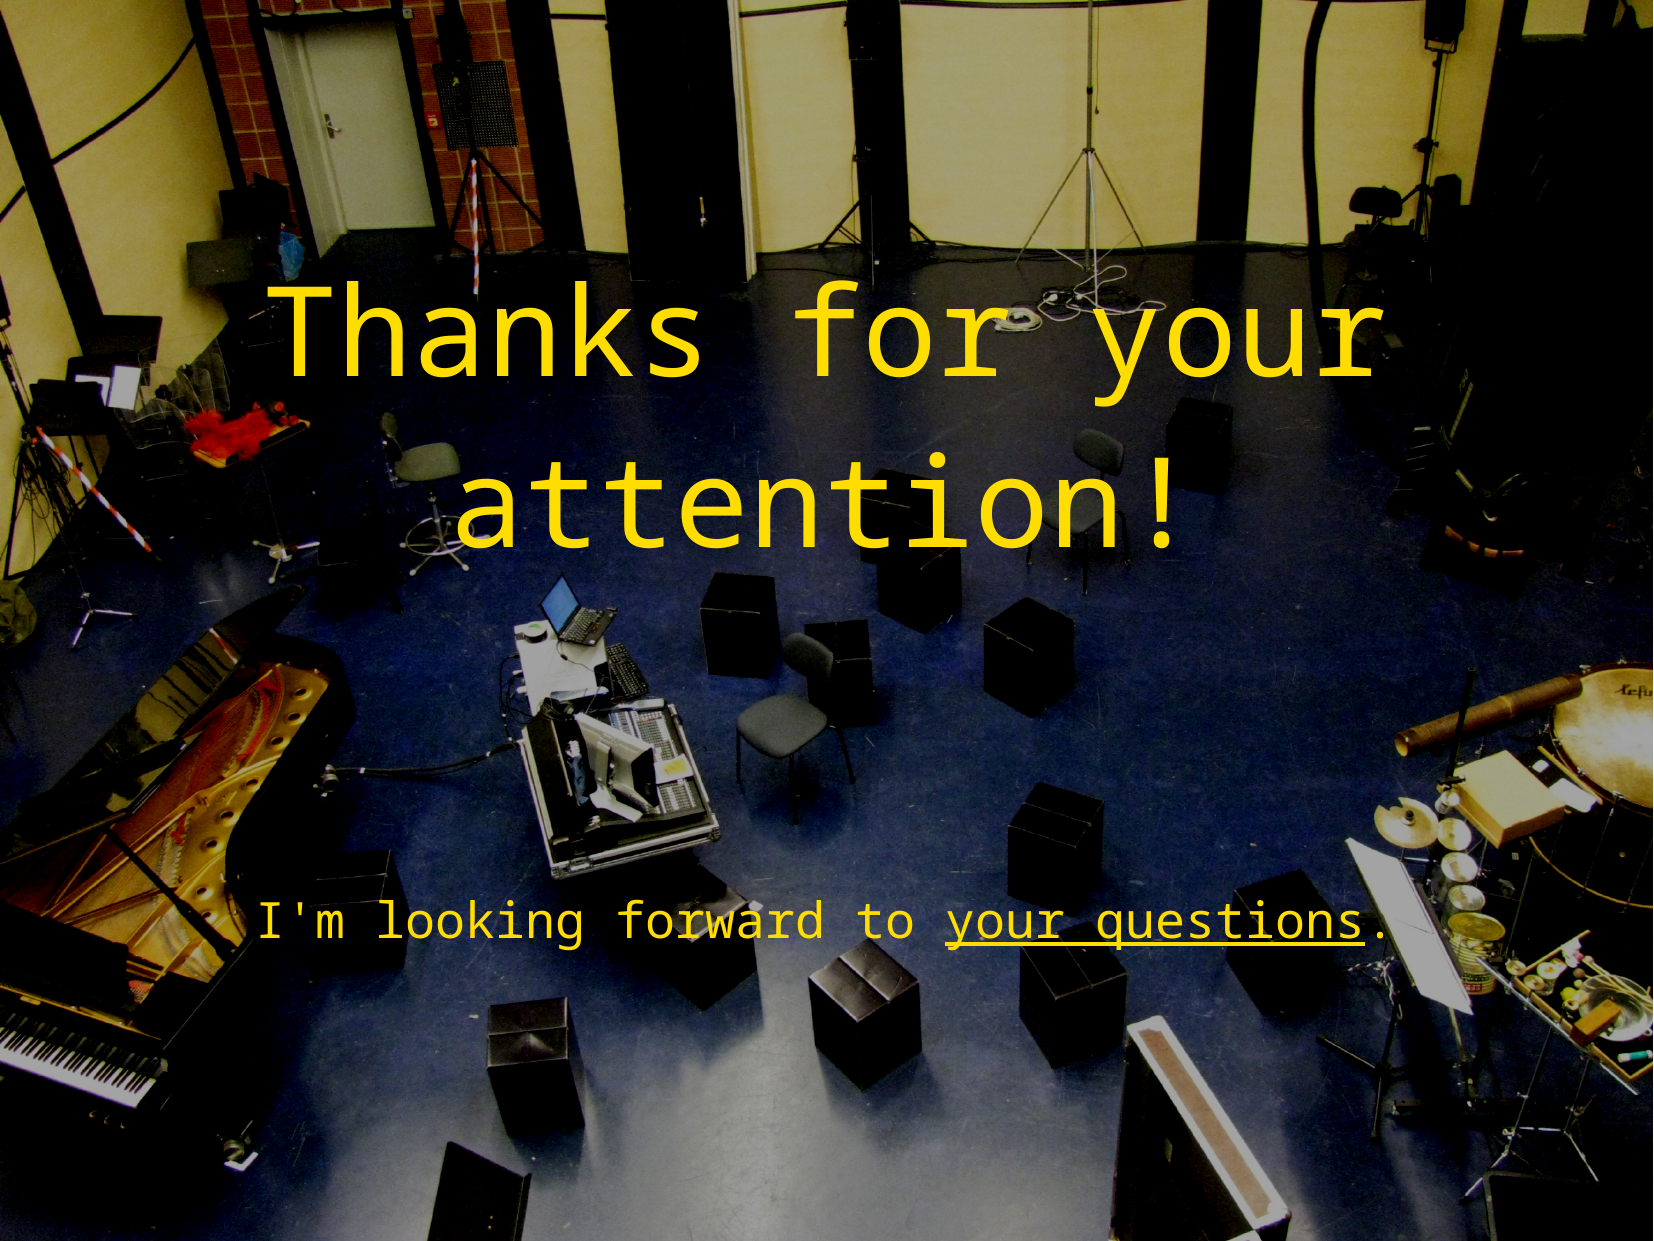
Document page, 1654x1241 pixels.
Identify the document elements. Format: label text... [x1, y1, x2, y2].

title Thanks for your attention! [37, 267, 1612, 560]
subtitle I'm looking forward to your questions. [38, 787, 1613, 1051]
picture [0, 0, 1653, 1241]
